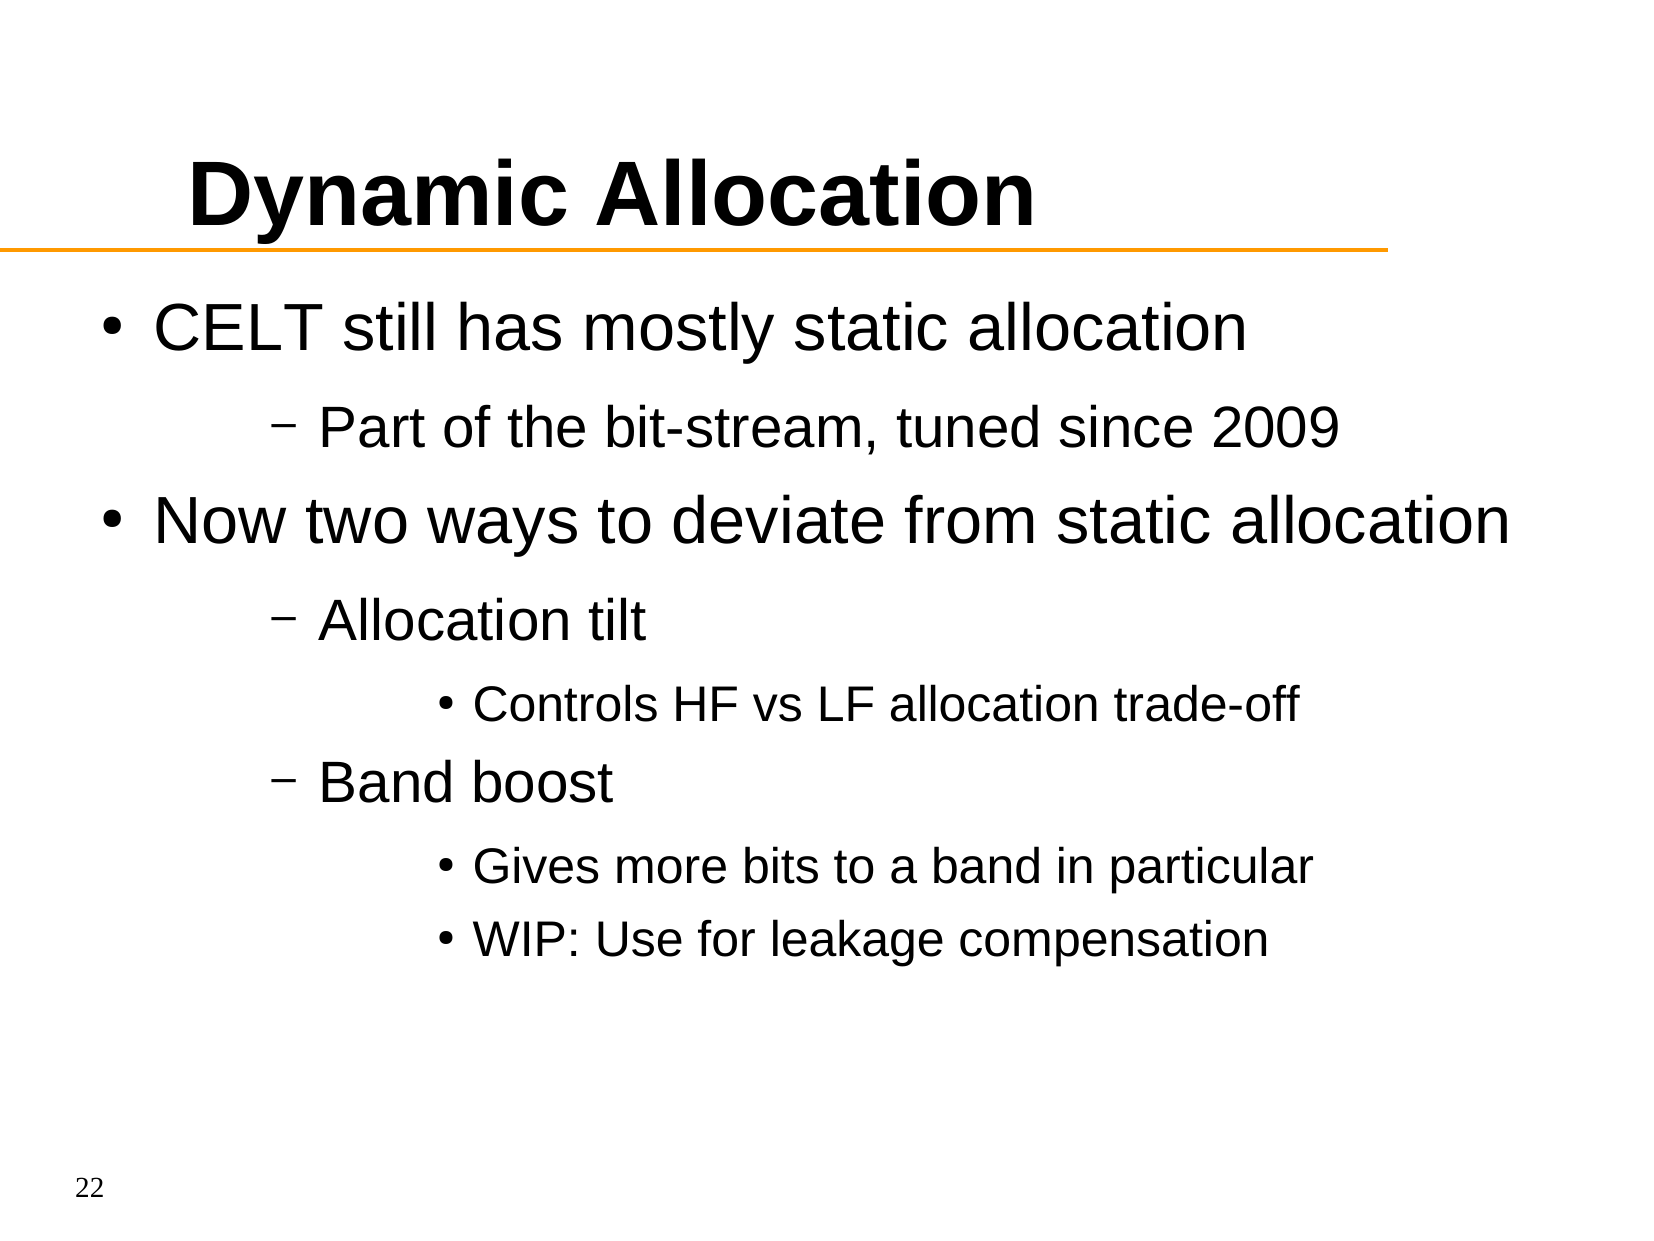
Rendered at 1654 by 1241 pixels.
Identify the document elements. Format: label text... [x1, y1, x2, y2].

list CELT still has mostly static allocation Part of the bit-stream, tuned since 2009 Now two ways to deviate from static allocation Allocation tilt Controls HF vs LF allocation trade-off Band boost Gives more bits to a band in particular WIP: Use for leakage compensation [82, 290, 1571, 1109]
title Dynamic Allocation [187, 37, 1571, 245]
